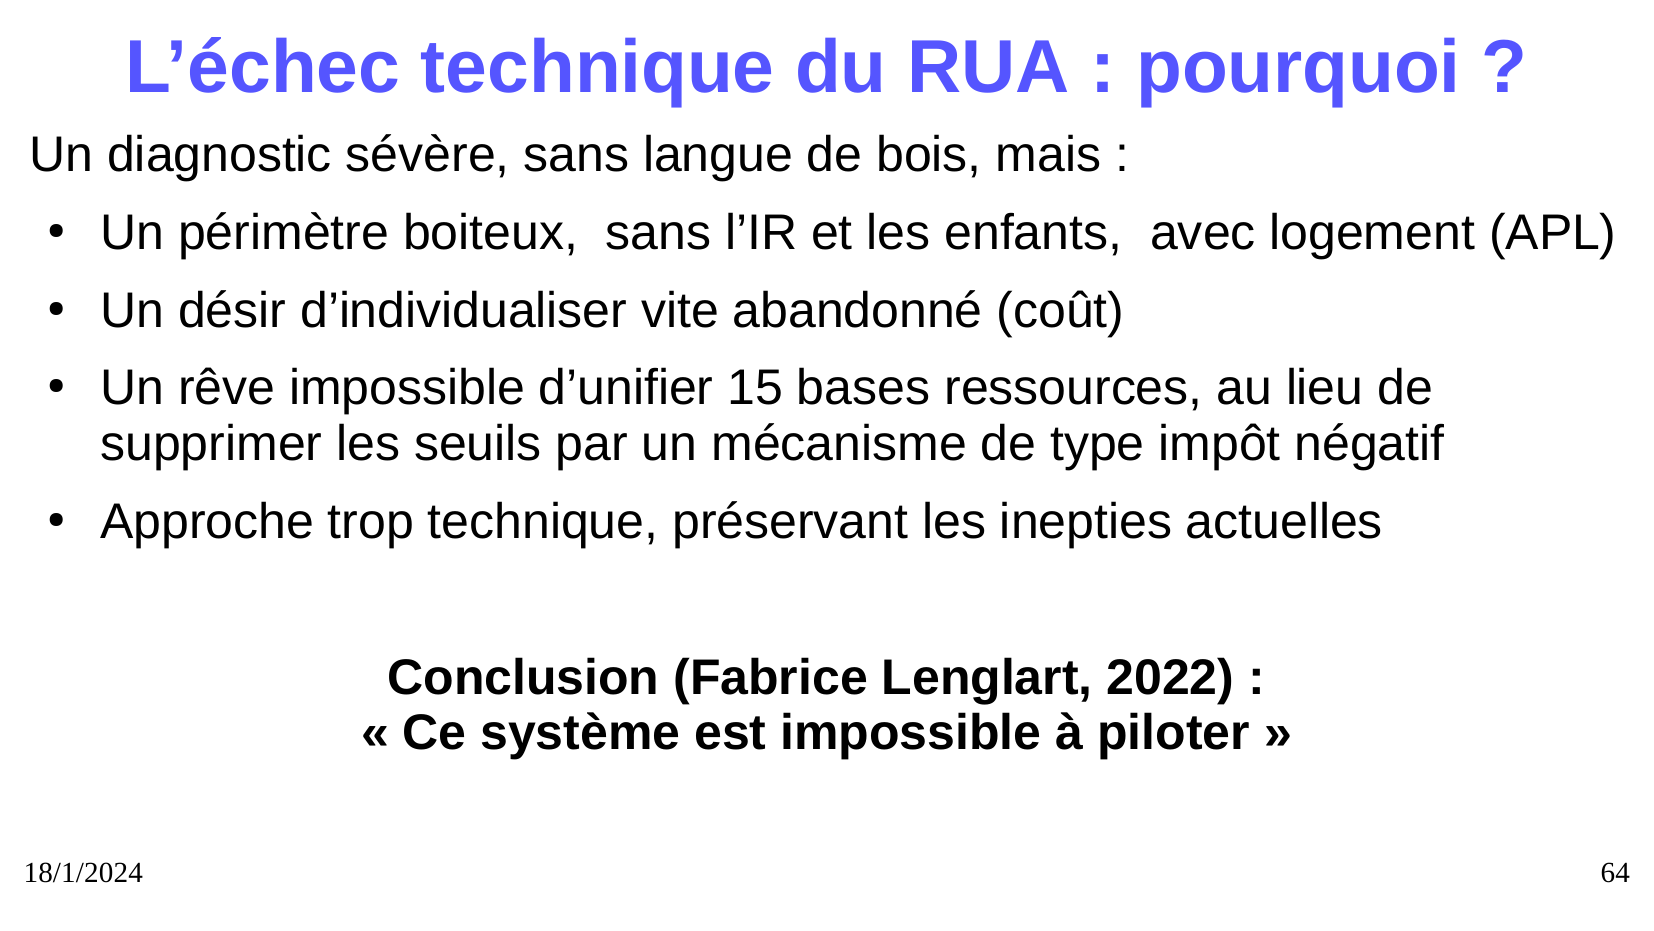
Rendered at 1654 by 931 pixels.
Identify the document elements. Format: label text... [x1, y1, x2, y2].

list Un diagnostic sévère, sans langue de bois, mais : Un périmètre boiteux, sans l’IR et les enfants, avec logement (APL) Un désir d’individualiser vite abandonné (coût) Un rêve impossible d’unifier 15 bases ressources, au lieu de supprimer les seuils par un mécanisme de type impôt négatif Approche trop technique, préservant les inepties actuelles Conclusion (Fabrice Lenglart, 2022) : « Ce système est impossible à piloter » [29, 126, 1625, 837]
title L’échec technique du RUA : pourquoi ? [82, 7, 1571, 126]
